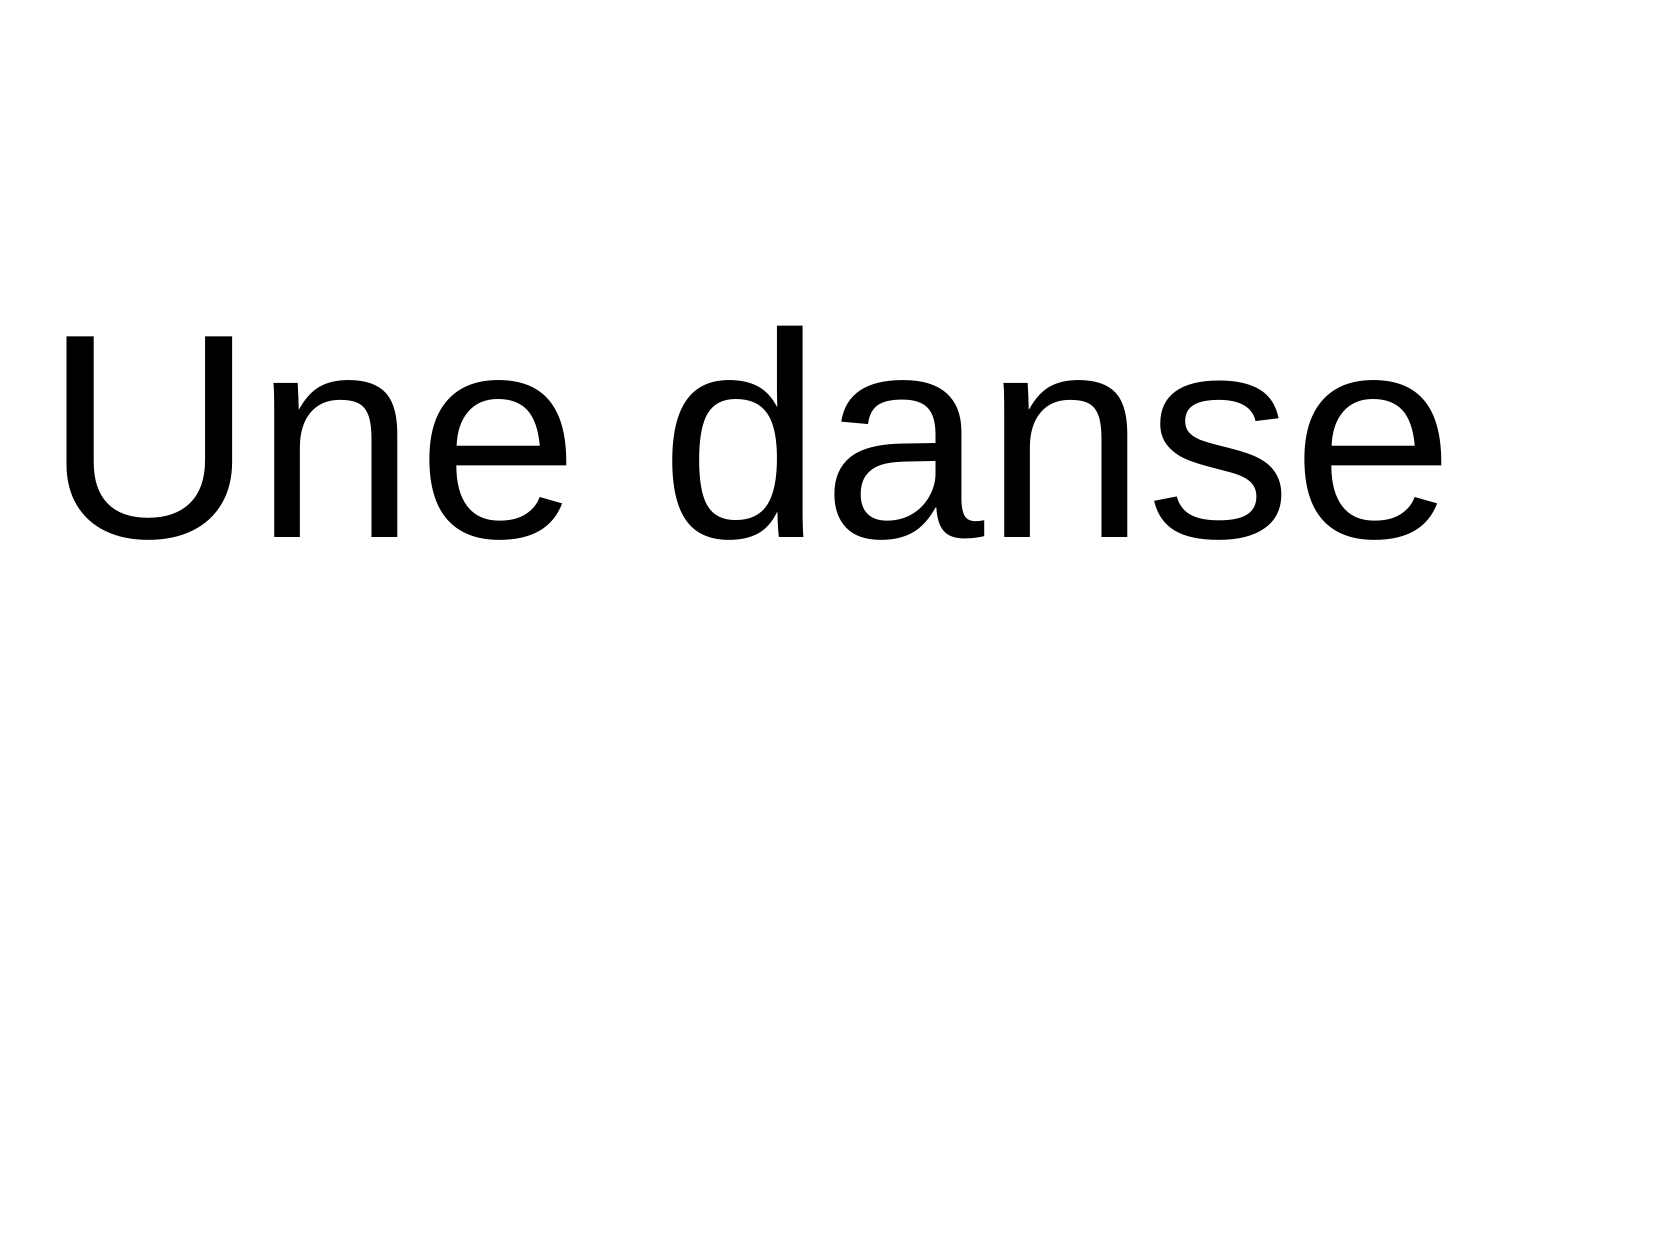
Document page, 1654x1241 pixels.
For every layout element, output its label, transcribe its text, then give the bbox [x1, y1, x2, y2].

text_box Une danse [29, 265, 1625, 607]
